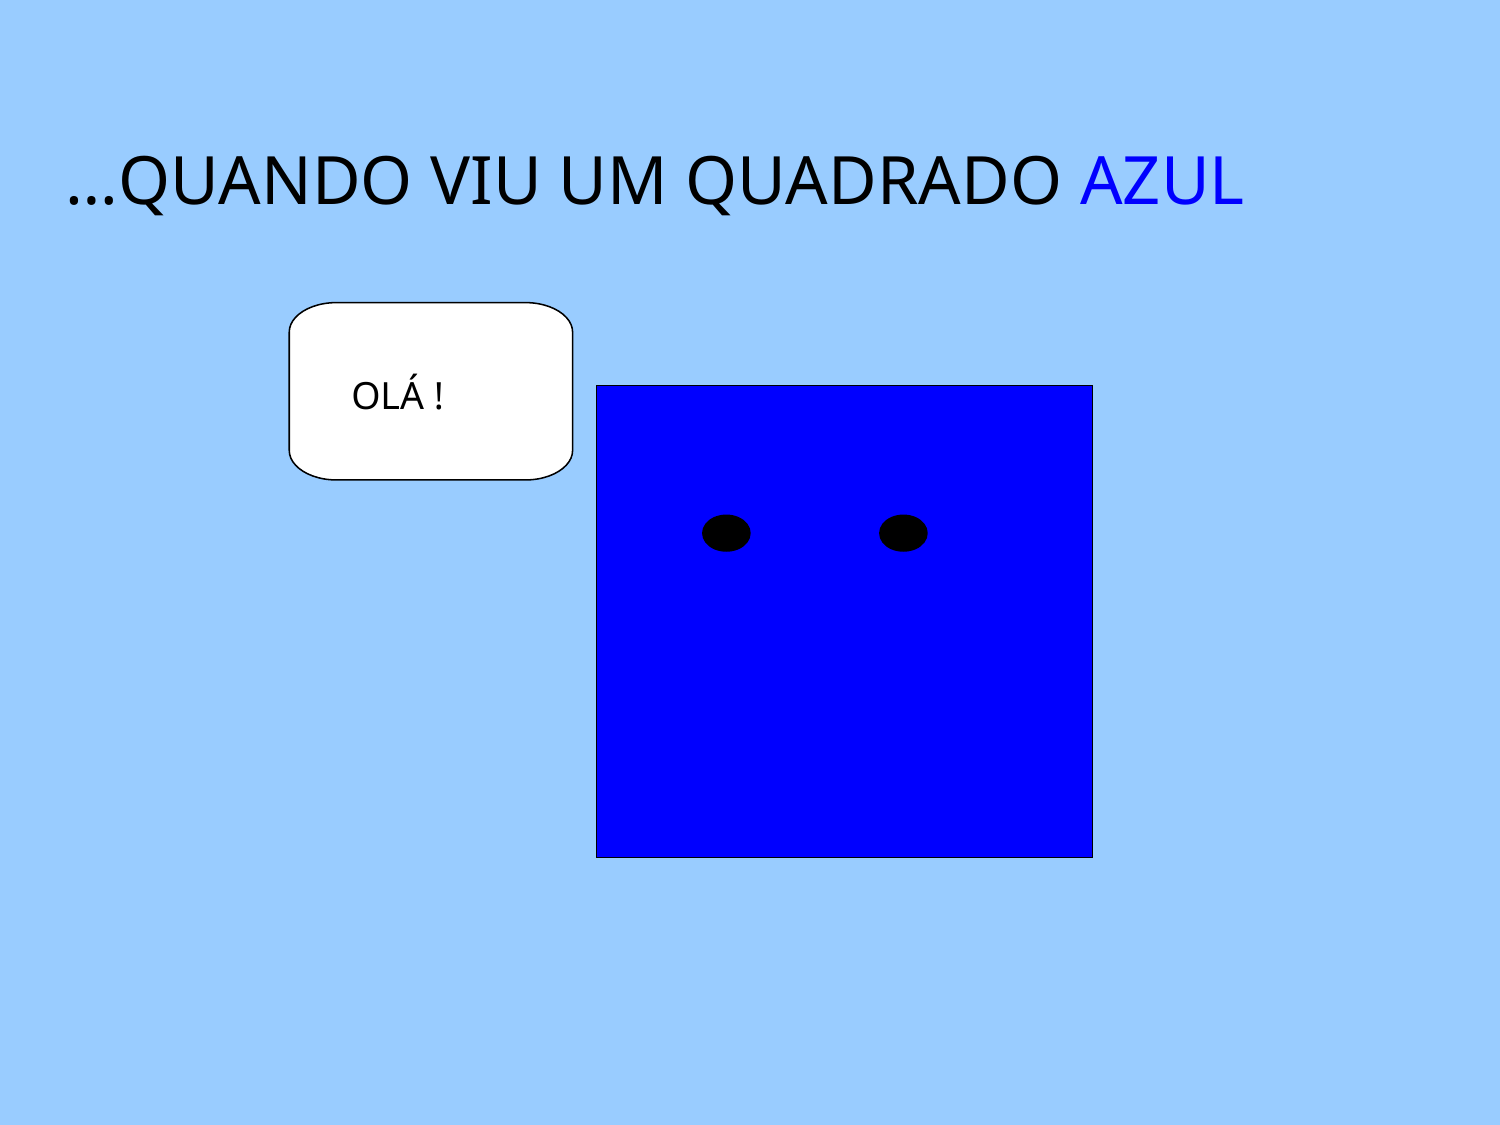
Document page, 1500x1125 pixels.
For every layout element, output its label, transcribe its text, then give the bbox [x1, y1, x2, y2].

text_box [289, 302, 573, 480]
text_box OLÁ ! [336, 361, 550, 422]
text_box …QUANDO VIU UM QUADRADO AZUL [50, 125, 1332, 221]
text_box [596, 385, 1093, 858]
